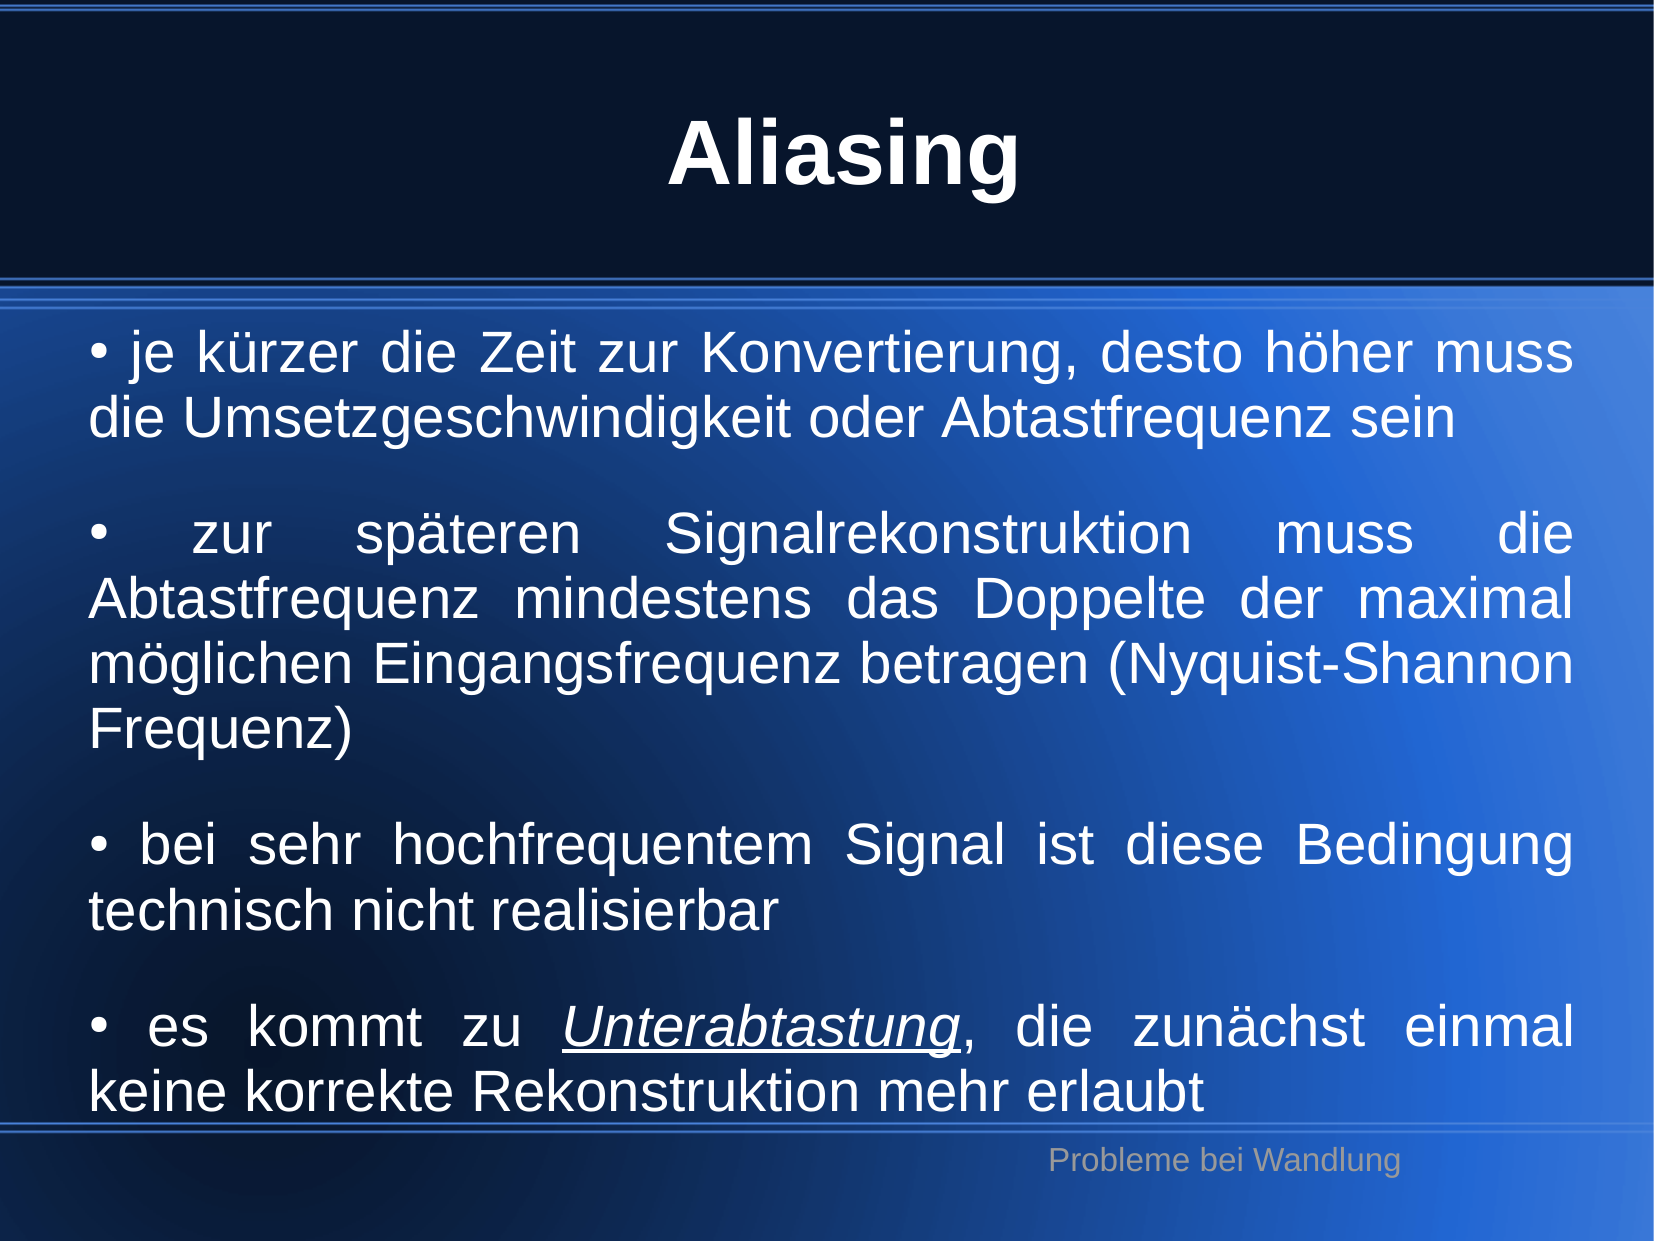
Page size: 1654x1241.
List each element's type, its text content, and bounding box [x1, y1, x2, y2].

subtitle je kürzer die Zeit zur Konvertierung, desto höher muss die Umsetzgeschwindigkeit oder Abtastfrequenz sein zur späteren Signalrekonstruktion muss die Abtastfrequenz mindestens das Doppelte der maximal möglichen Eingangsfrequenz betragen (Nyquist-Shannon Frequenz) bei sehr hochfrequentem Signal ist diese Bedingung technisch nicht realisierbar es kommt zu Unterabtastung, die zunächst einmal keine korrekte Rekonstruktion mehr erlaubt [88, 321, 1577, 1123]
text_box Probleme bei Wandlung [1033, 1133, 1447, 1186]
picture [0, 0, 1654, 1241]
title Aliasing [82, 49, 1571, 257]
